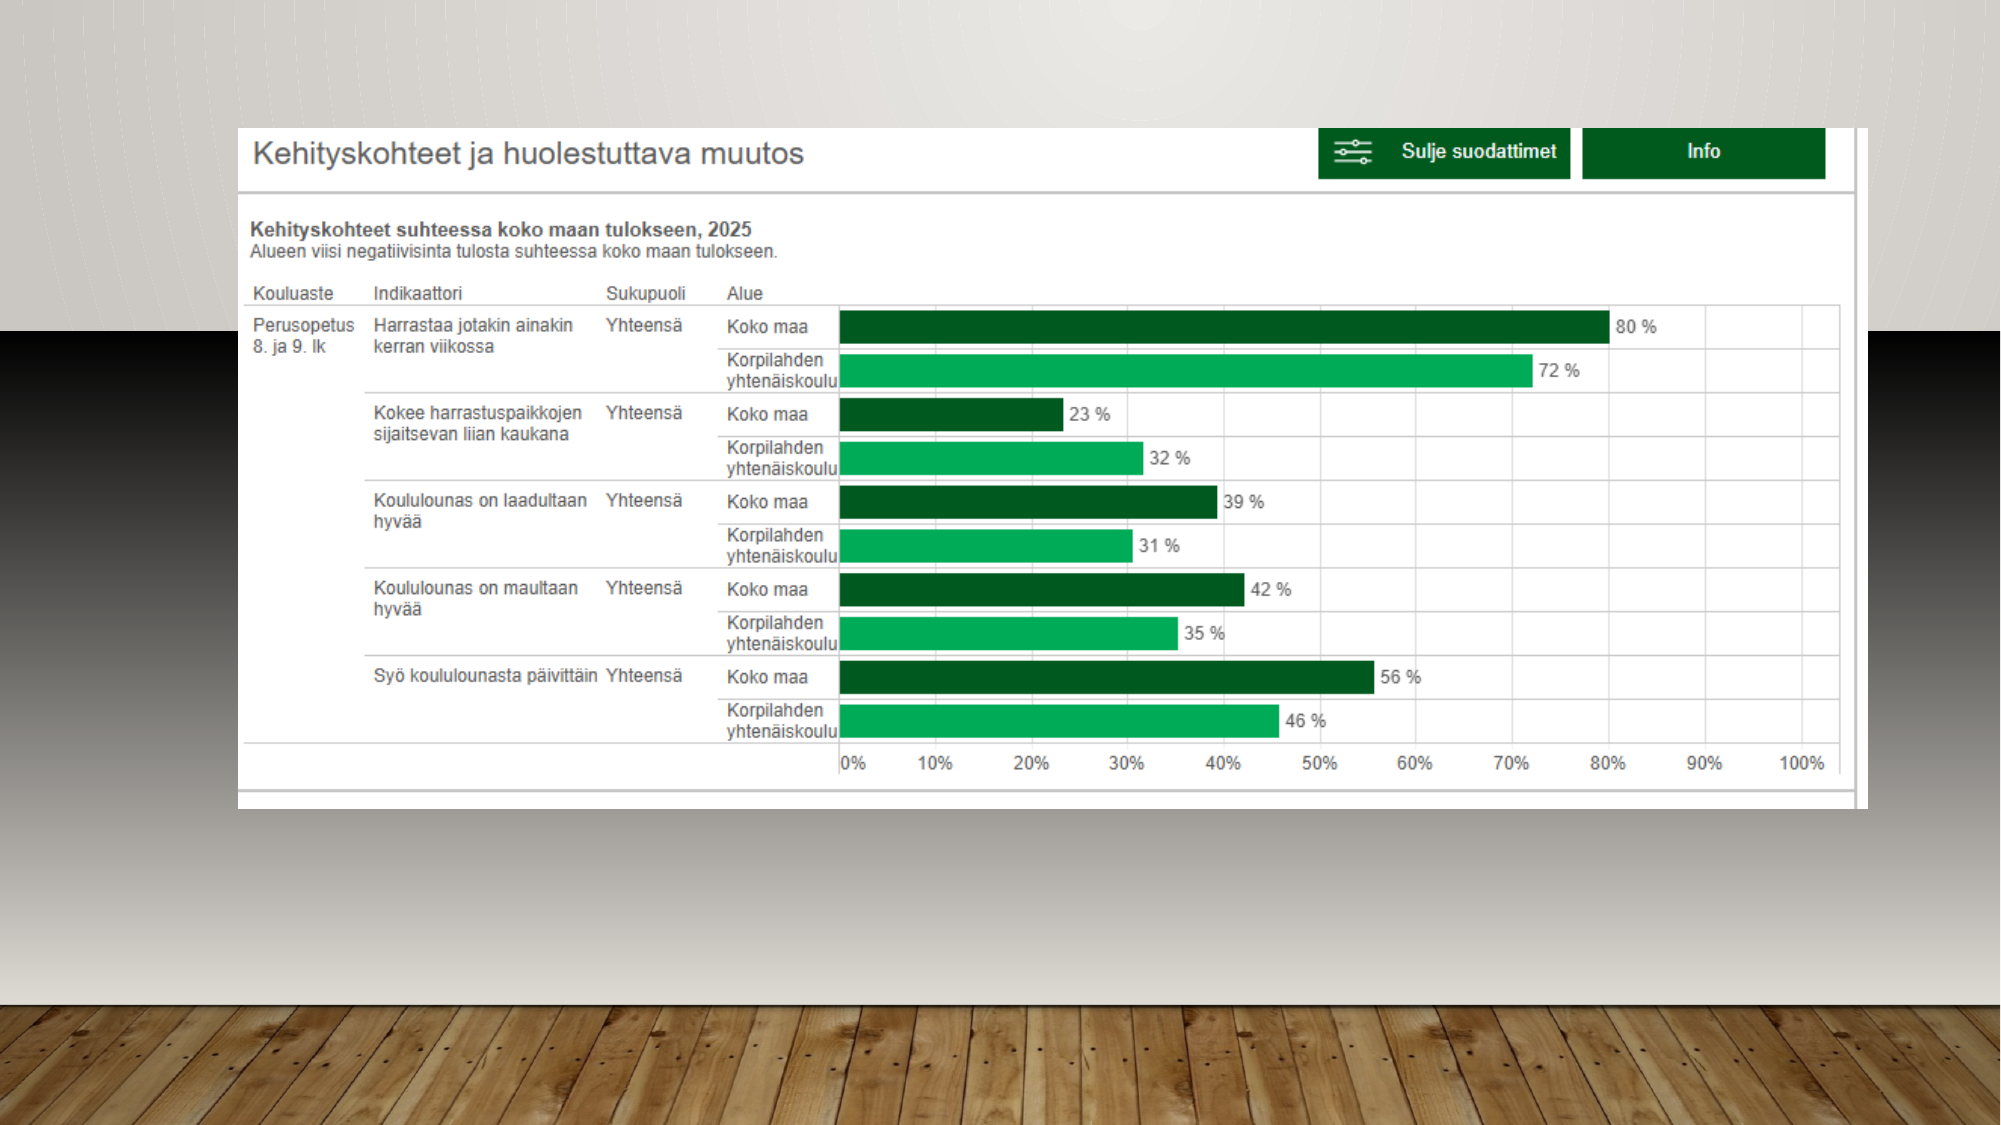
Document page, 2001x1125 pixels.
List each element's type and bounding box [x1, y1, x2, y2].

picture [238, 128, 1868, 809]
